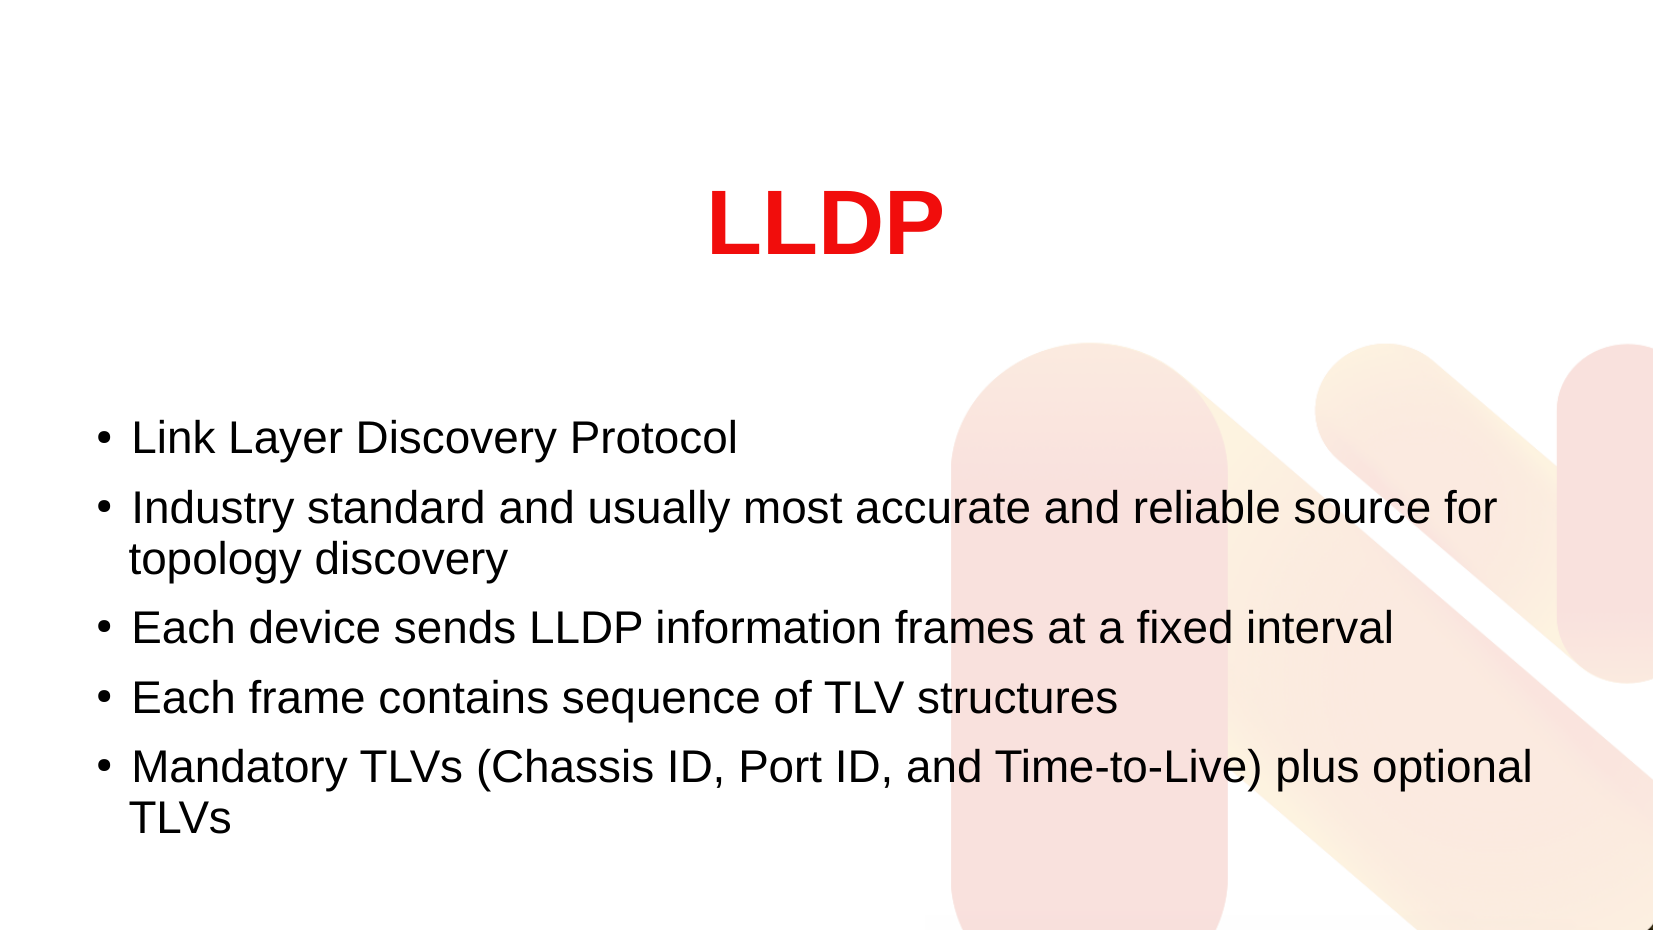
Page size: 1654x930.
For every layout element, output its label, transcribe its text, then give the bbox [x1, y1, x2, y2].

picture [925, 327, 1653, 930]
subtitle Link Layer Discovery Protocol Industry standard and usually most accurate and reliable source for topology discovery Each device sends LLDP information frames at a fixed interval Each frame contains sequence of TLV structures Mandatory TLVs (Chassis ID, Port ID, and Time-to-Live) plus optional TLVs [75, 412, 1563, 844]
title LLDP [82, 144, 1571, 301]
